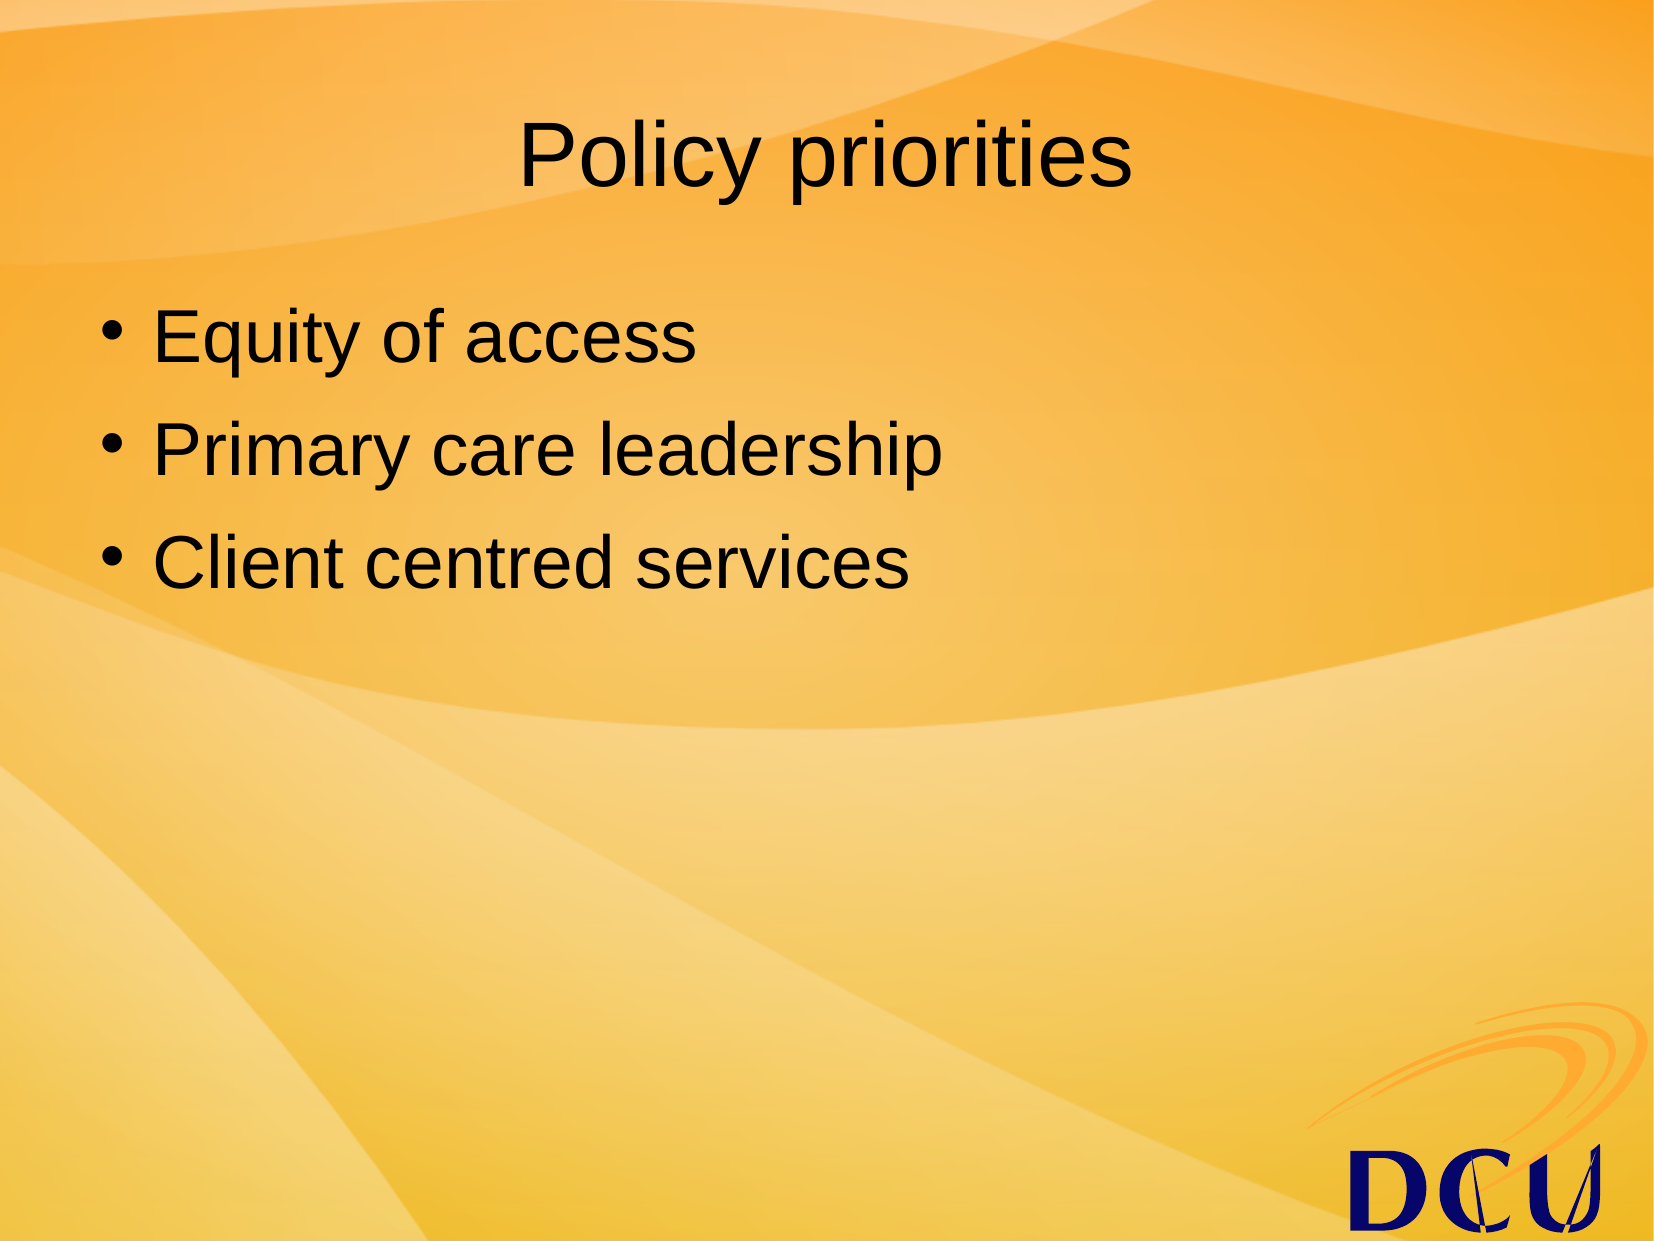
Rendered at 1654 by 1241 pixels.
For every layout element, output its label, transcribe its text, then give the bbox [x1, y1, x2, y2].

picture [0, 0, 1654, 1241]
list Equity of access Primary care leadership Client centred services [82, 290, 1571, 1094]
title Policy priorities [82, 56, 1571, 249]
